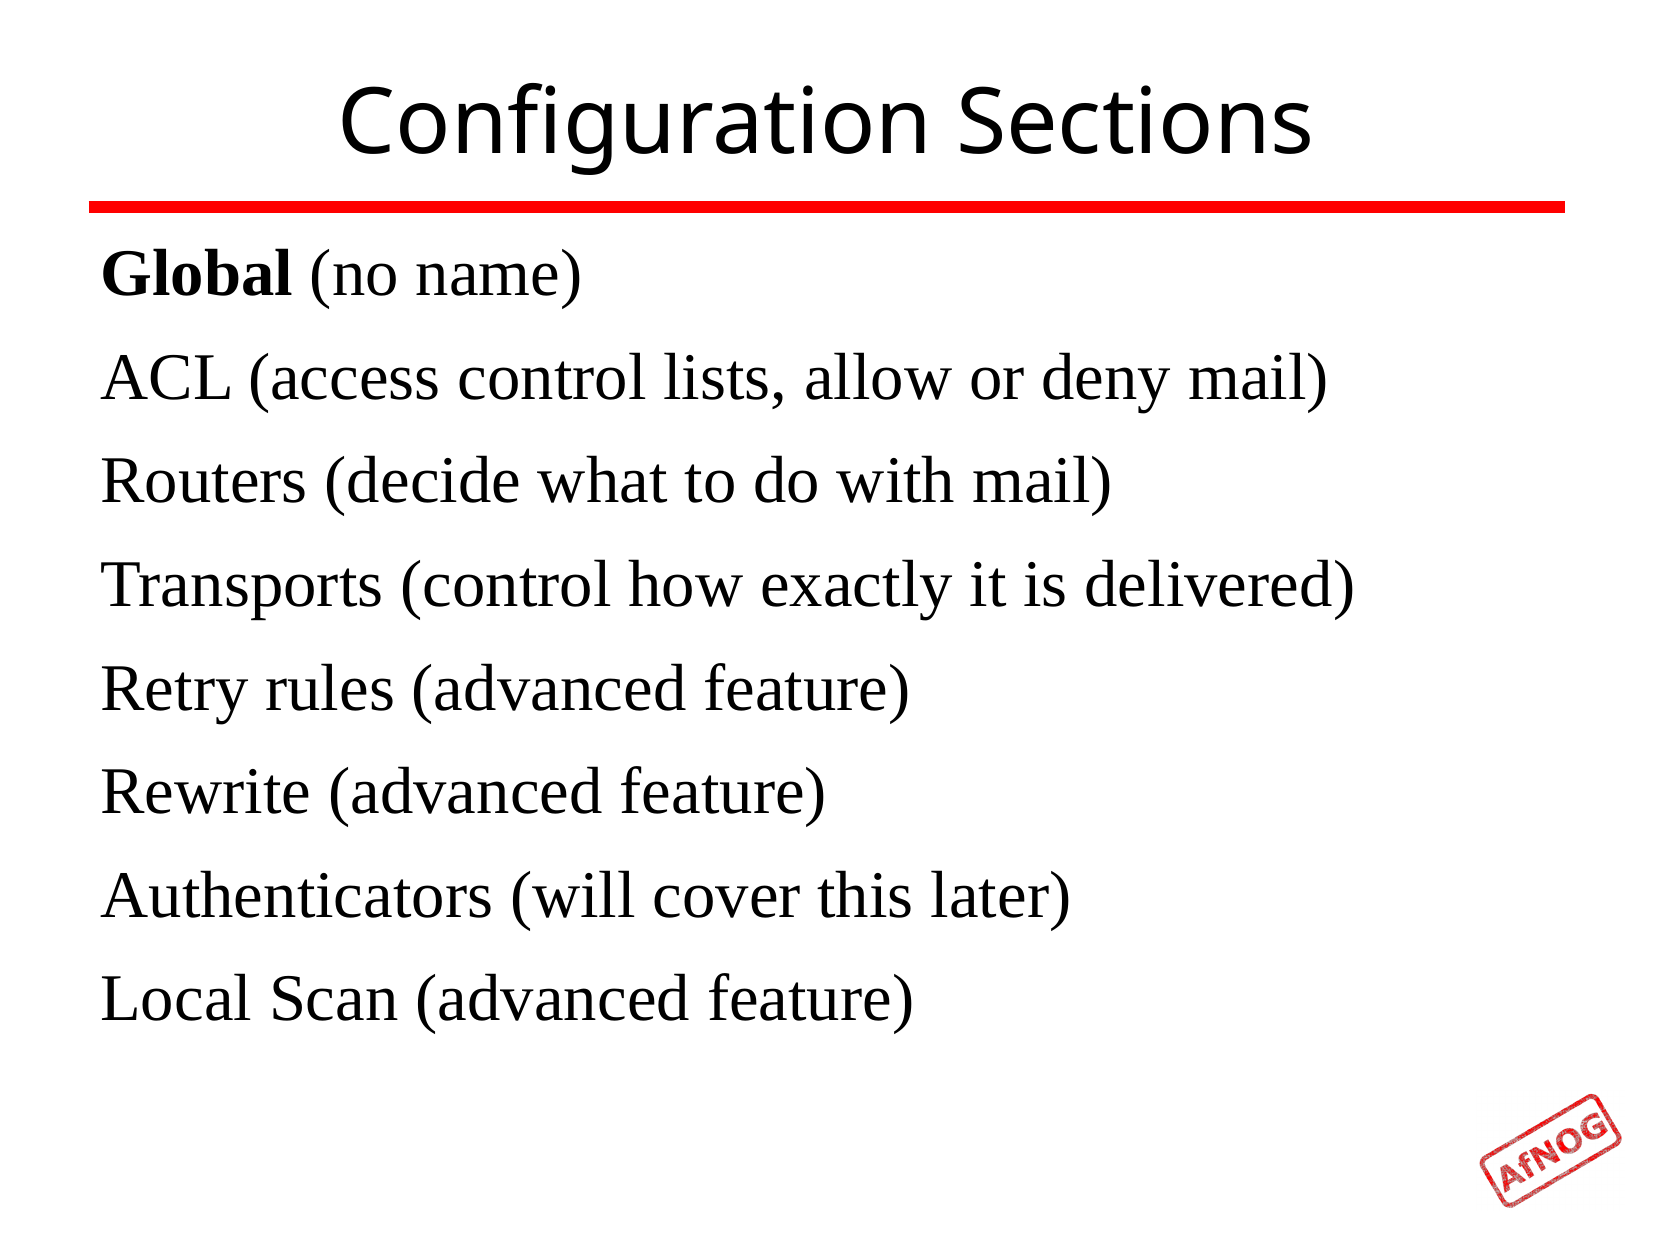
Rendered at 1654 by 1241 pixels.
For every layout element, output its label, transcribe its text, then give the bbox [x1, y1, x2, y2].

list Global (no name) ACL (access control lists, allow or deny mail) Routers (decide what to do with mail) Transports (control how exactly it is delivered) Retry rules (advanced feature) Rewrite (advanced feature) Authenticators (will cover this later) Local Scan (advanced feature) [82, 236, 1571, 1123]
title Configuration Sections [88, 29, 1565, 207]
picture [1476, 1090, 1625, 1211]
